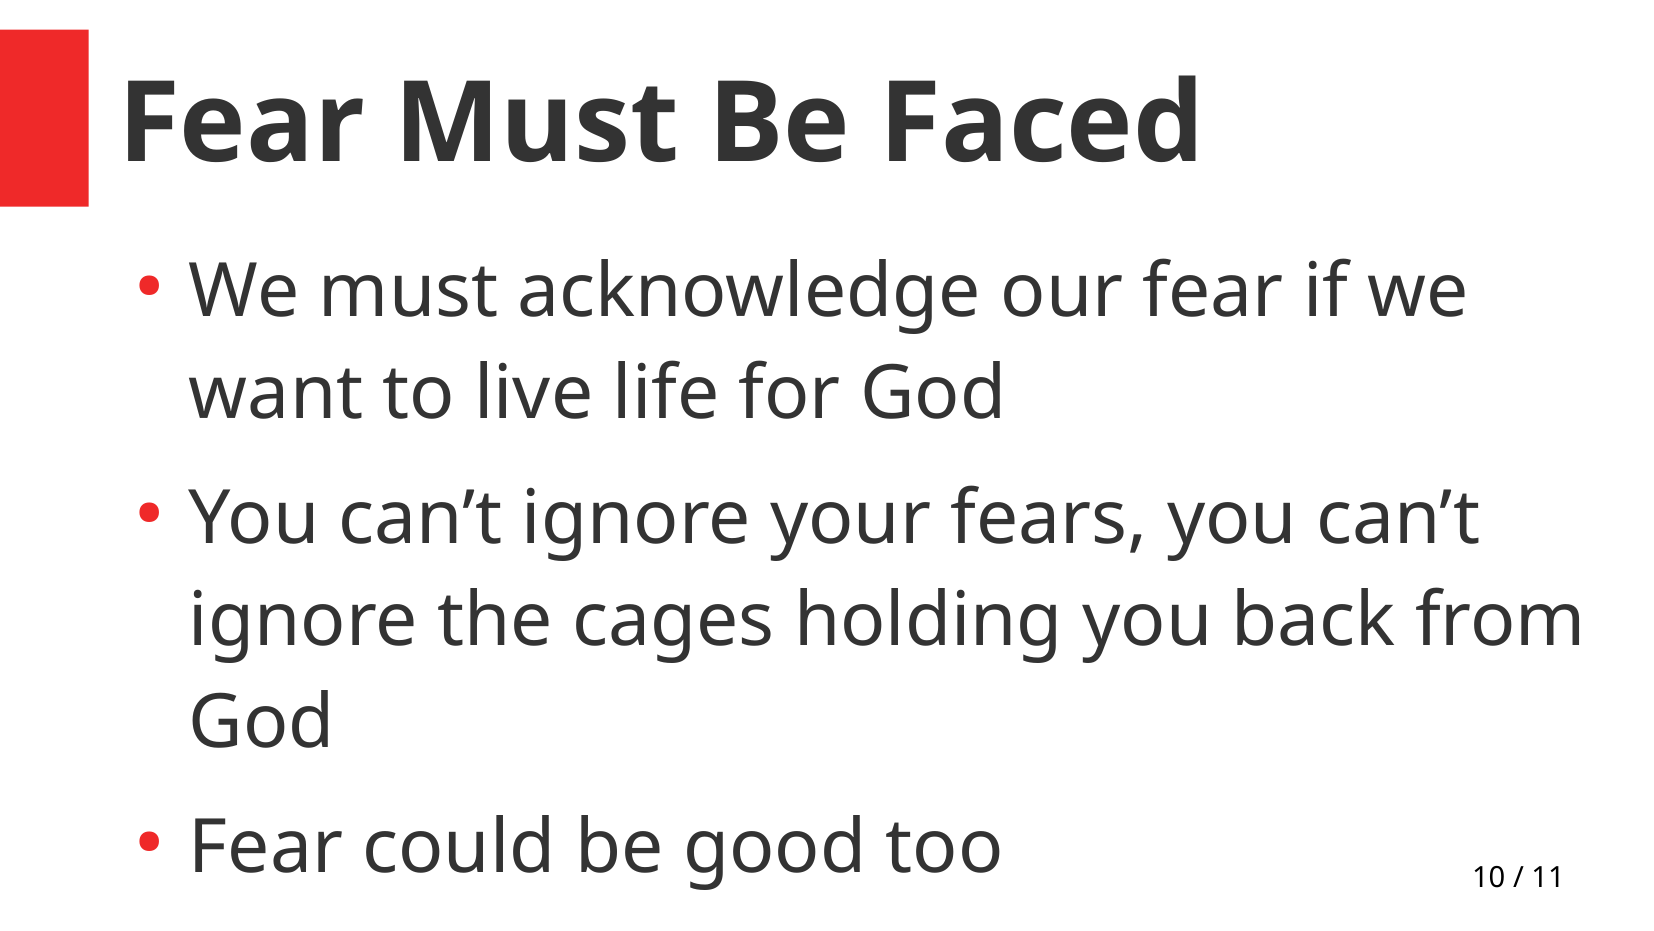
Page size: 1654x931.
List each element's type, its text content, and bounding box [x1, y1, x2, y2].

list We must acknowledge our fear if we want to live life for God You can’t ignore your fears, you can’t ignore the cages holding you back from God Fear could be good too [118, 236, 1595, 798]
title Fear Must Be Faced [118, 29, 1595, 207]
